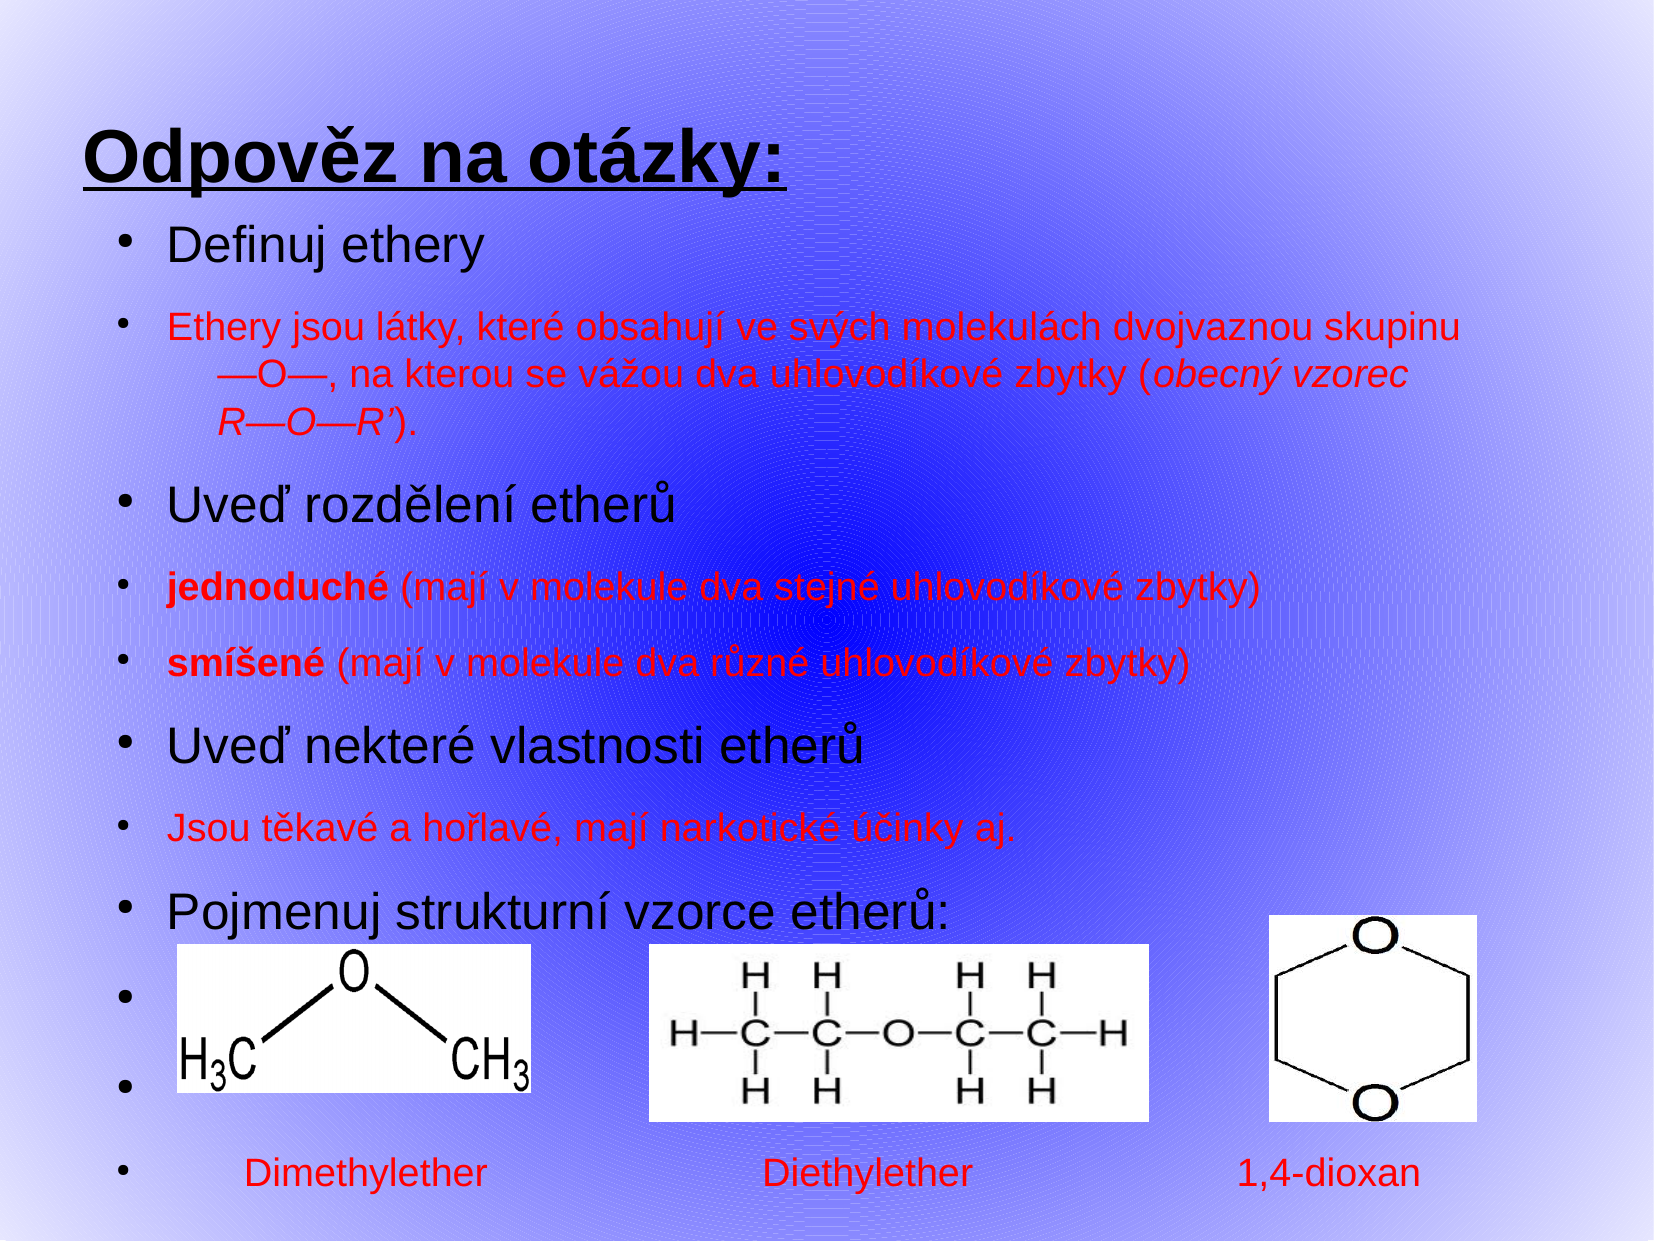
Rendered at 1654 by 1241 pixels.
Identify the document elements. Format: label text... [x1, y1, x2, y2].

list Definuj ethery Ethery jsou látky, které obsahují ve svých molekulách dvojvaznou skupinu ―O―, na kterou se vážou dva uhlovodíkové zbytky (obecný vzorec R―O―R’). Uveď rozdělení etherů jednoduché (mají v molekule dva stejné uhlovodíkové zbytky) smíšené (mají v molekule dva různé uhlovodíkové zbytky) Uveď nekteré vlastnosti etherů Jsou těkavé a hořlavé, mají narkotické účinky aj. Pojmenuj strukturní vzorce etherů: Dimethylether Diethylether 1,4-dioxan [82, 210, 1571, 1199]
title Odpověz na otázky: [82, 49, 1571, 210]
picture [177, 944, 531, 1093]
picture [649, 944, 1149, 1123]
picture [1269, 915, 1477, 1123]
